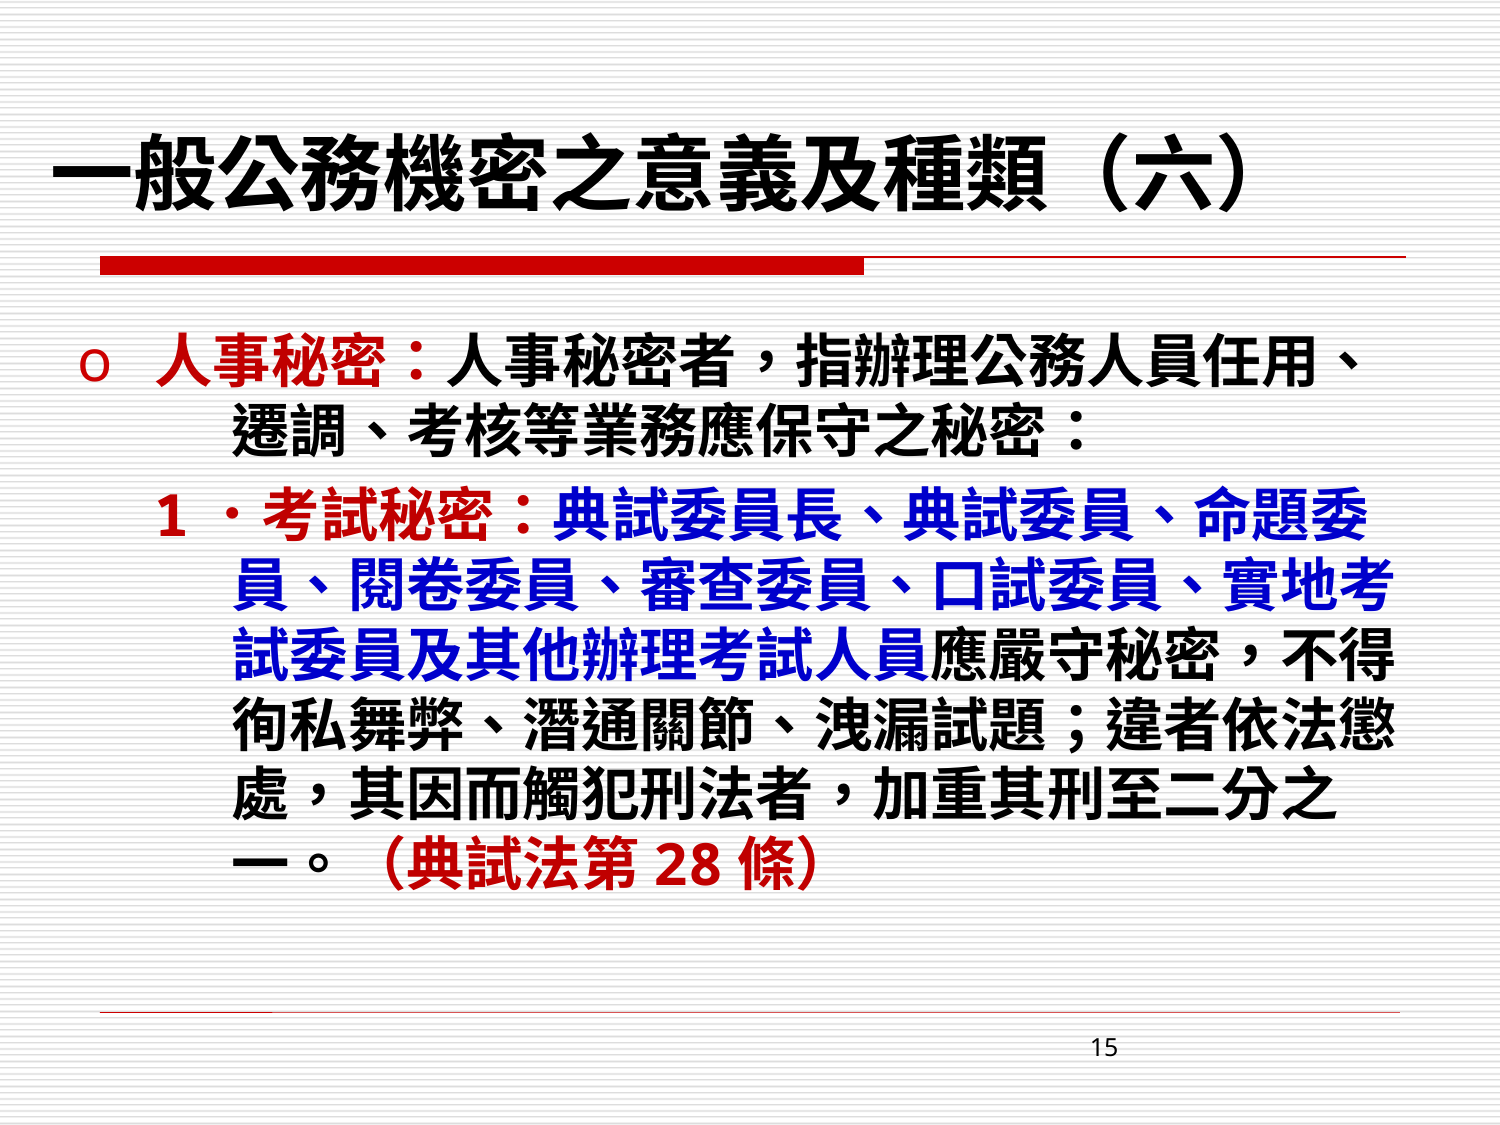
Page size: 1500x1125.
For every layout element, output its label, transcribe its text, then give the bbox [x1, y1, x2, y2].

text_box [1074, 1024, 1400, 1103]
list 人事秘密：人事秘密者，指辦理公務人員任用、遷調、考核等業務應保守之秘密： 1．考試秘密：典試委員長、典試委員、命題委員、閱卷委員、審查委員、口試委員、實地考試委員及其他辦理考試人員應嚴守秘密，不得徇私舞弊、潛通關節、洩漏試題；違者依法懲處，其因而觸犯刑法者，加重其刑至二分之一。（典試法第28條） [62, 316, 1438, 1076]
title 一般公務機密之意義及種類（六） [35, 41, 1426, 230]
